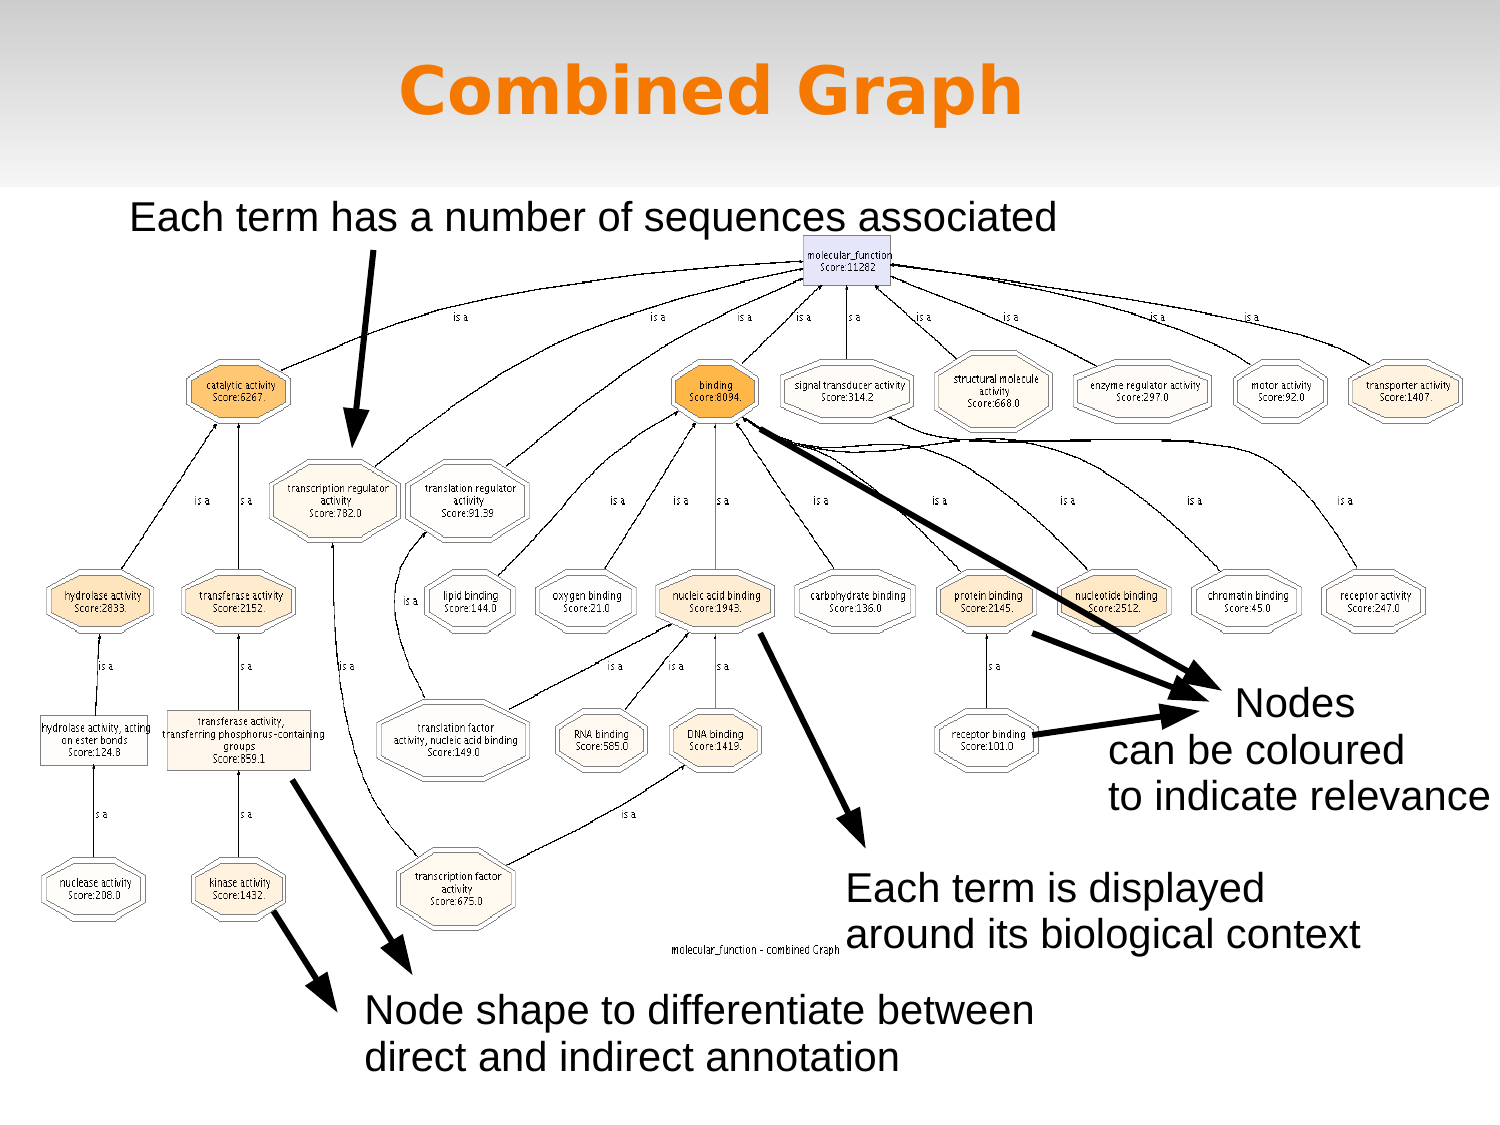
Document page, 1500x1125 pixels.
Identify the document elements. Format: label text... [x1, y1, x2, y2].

text_box Each term has a number of sequences associated [114, 185, 1074, 248]
text_box Each term is displayed around its biological context [830, 857, 1376, 966]
picture [0, 187, 1500, 1013]
text_box Nodes can be coloured to indicate relevance [1093, 672, 1500, 828]
text_box Node shape to differentiate between direct and indirect annotation [349, 979, 1051, 1088]
title Combined Graph [44, 29, 1380, 155]
